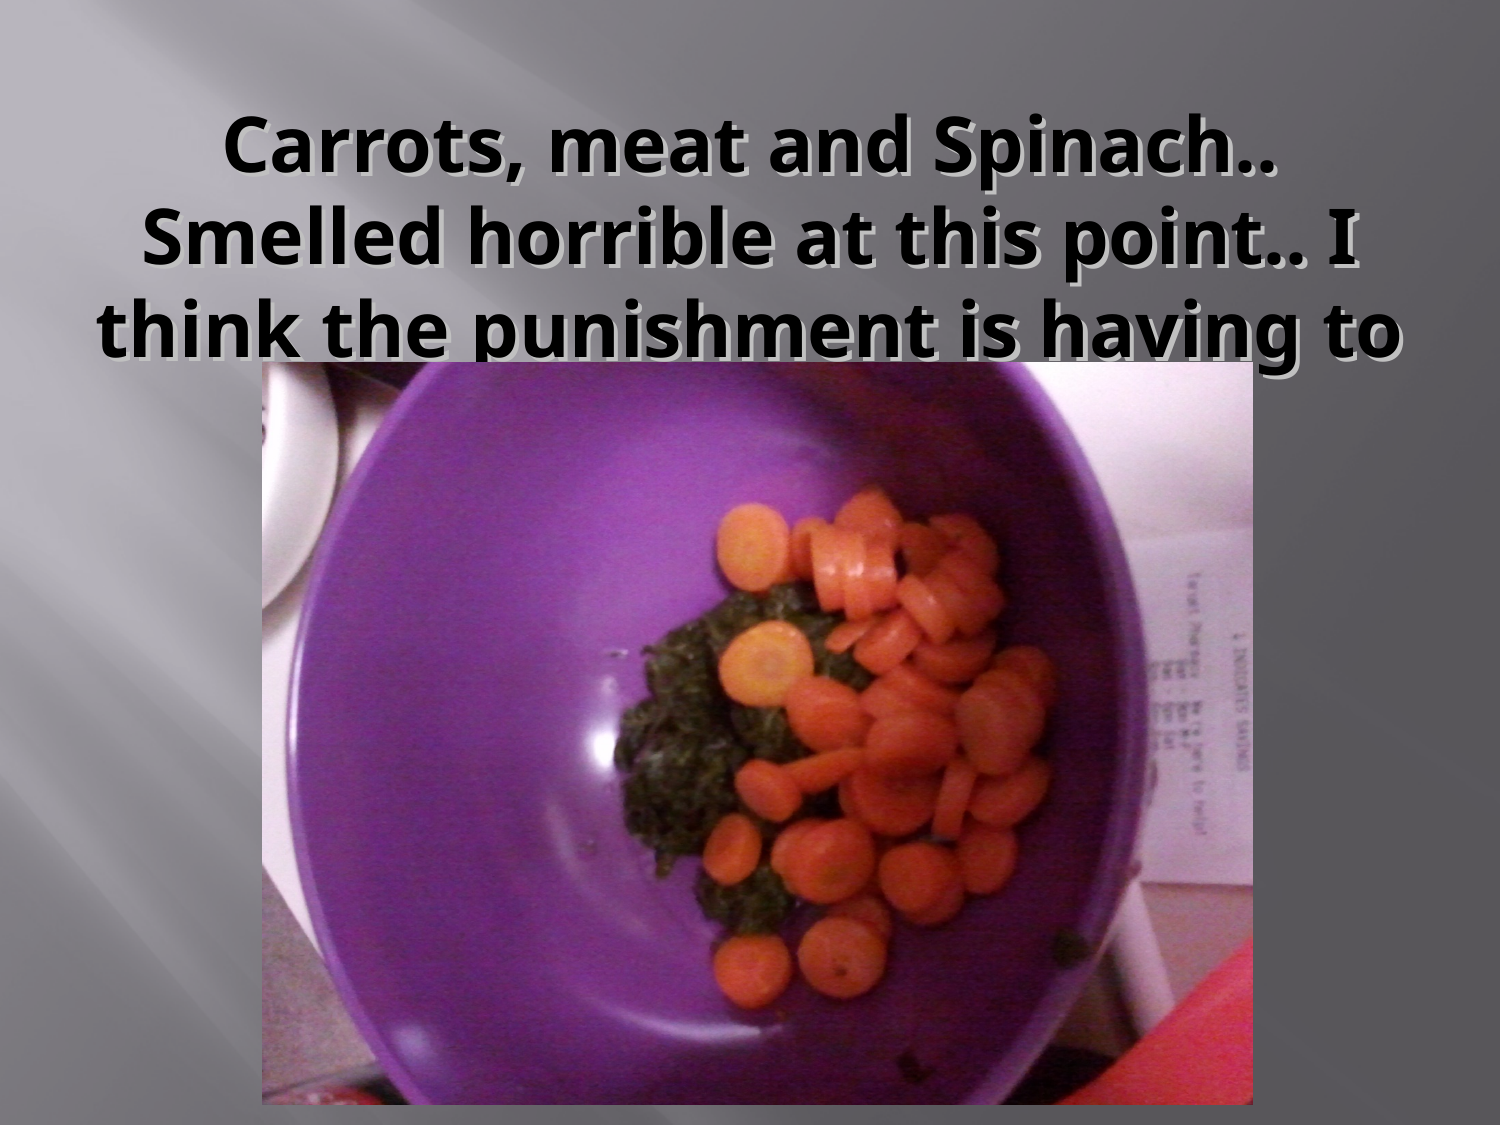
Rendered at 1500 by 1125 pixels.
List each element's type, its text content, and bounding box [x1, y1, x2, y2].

title Carrots, meat and Spinach.. Smelled horrible at this point.. I think the punishment is having to make it [75, 87, 1426, 276]
picture [262, 362, 1253, 1105]
